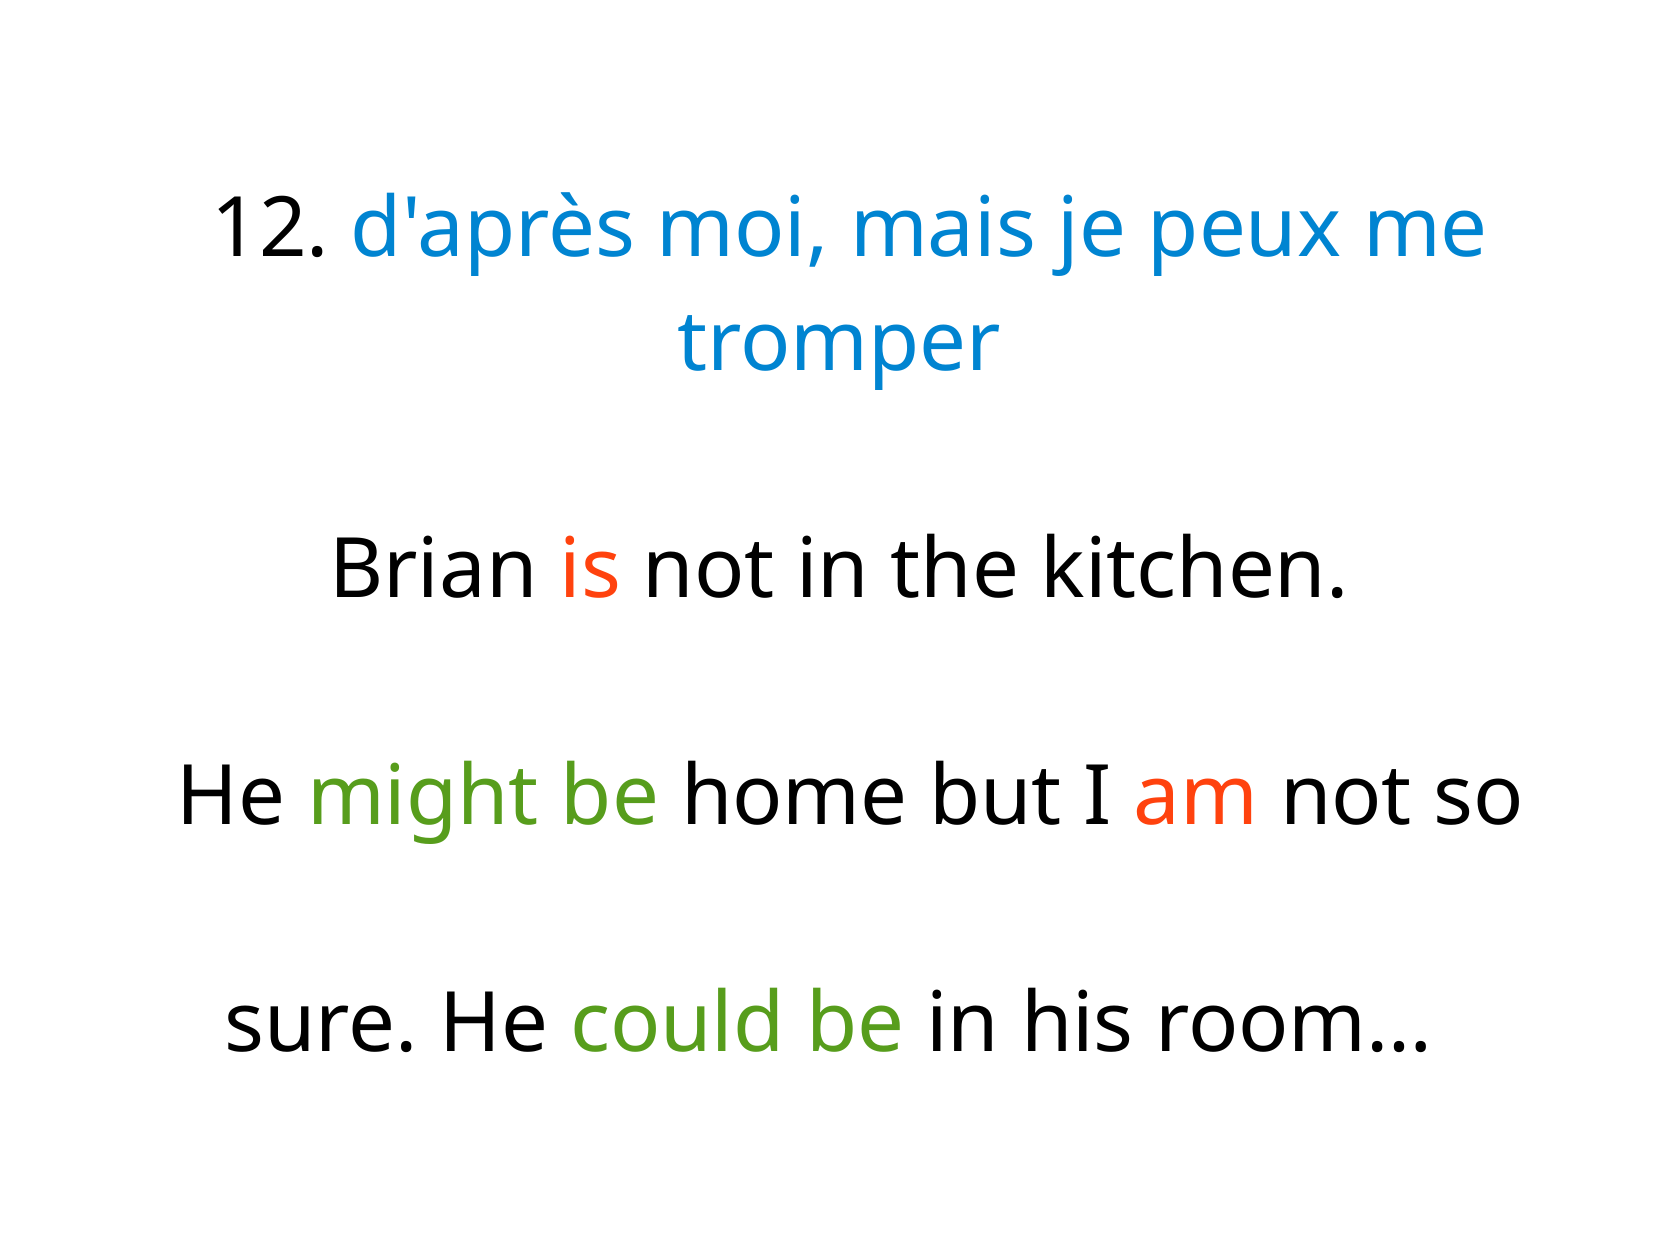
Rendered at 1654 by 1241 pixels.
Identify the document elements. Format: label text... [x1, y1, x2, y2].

text_box 12. d'après moi, mais je peux me tromper Brian is not in the kitchen. He might be home but I am not so sure. He could be in his room… [59, 35, 1642, 1225]
